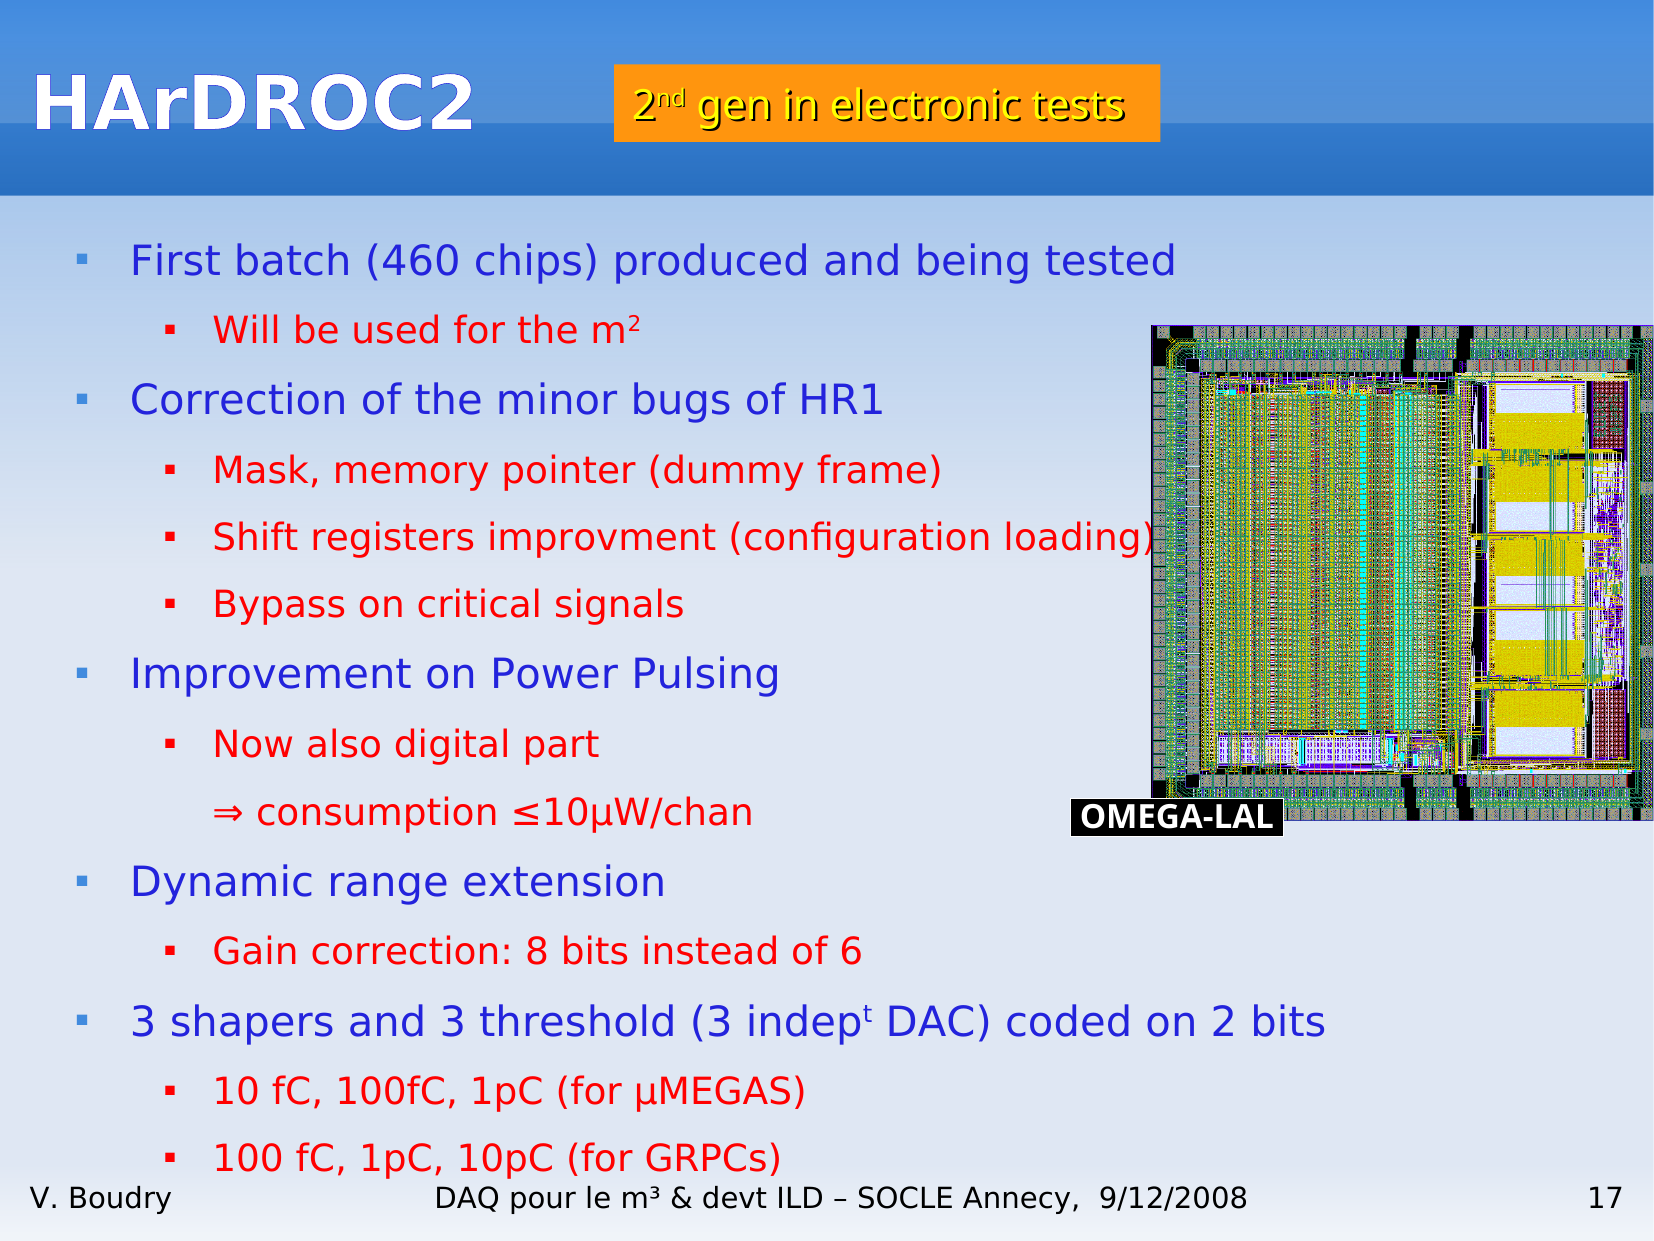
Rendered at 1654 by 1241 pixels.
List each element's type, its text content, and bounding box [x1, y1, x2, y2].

picture [0, 0, 1654, 1241]
list First batch (460 chips) produced and being tested Will be used for the m2 Correction of the minor bugs of HR1 Mask, memory pointer (dummy frame) Shift registers improvment (configuration loading) Bypass on critical signals Improvement on Power Pulsing Now also digital part ⇒ consumption ≤10µW/chan Dynamic range extension Gain correction: 8 bits instead of 6 3 shapers and 3 threshold (3 indept DAC) coded on 2 bits 10 fC, 100fC, 1pC (for µMEGAS) 100 fC, 1pC, 10pC (for GRPCs) [59, 236, 1595, 1181]
title HArDROC2 [29, 0, 1234, 208]
text_box 2nd gen in electronic tests [614, 68, 1161, 139]
text_box OMEGA-LAL [1070, 798, 1284, 837]
